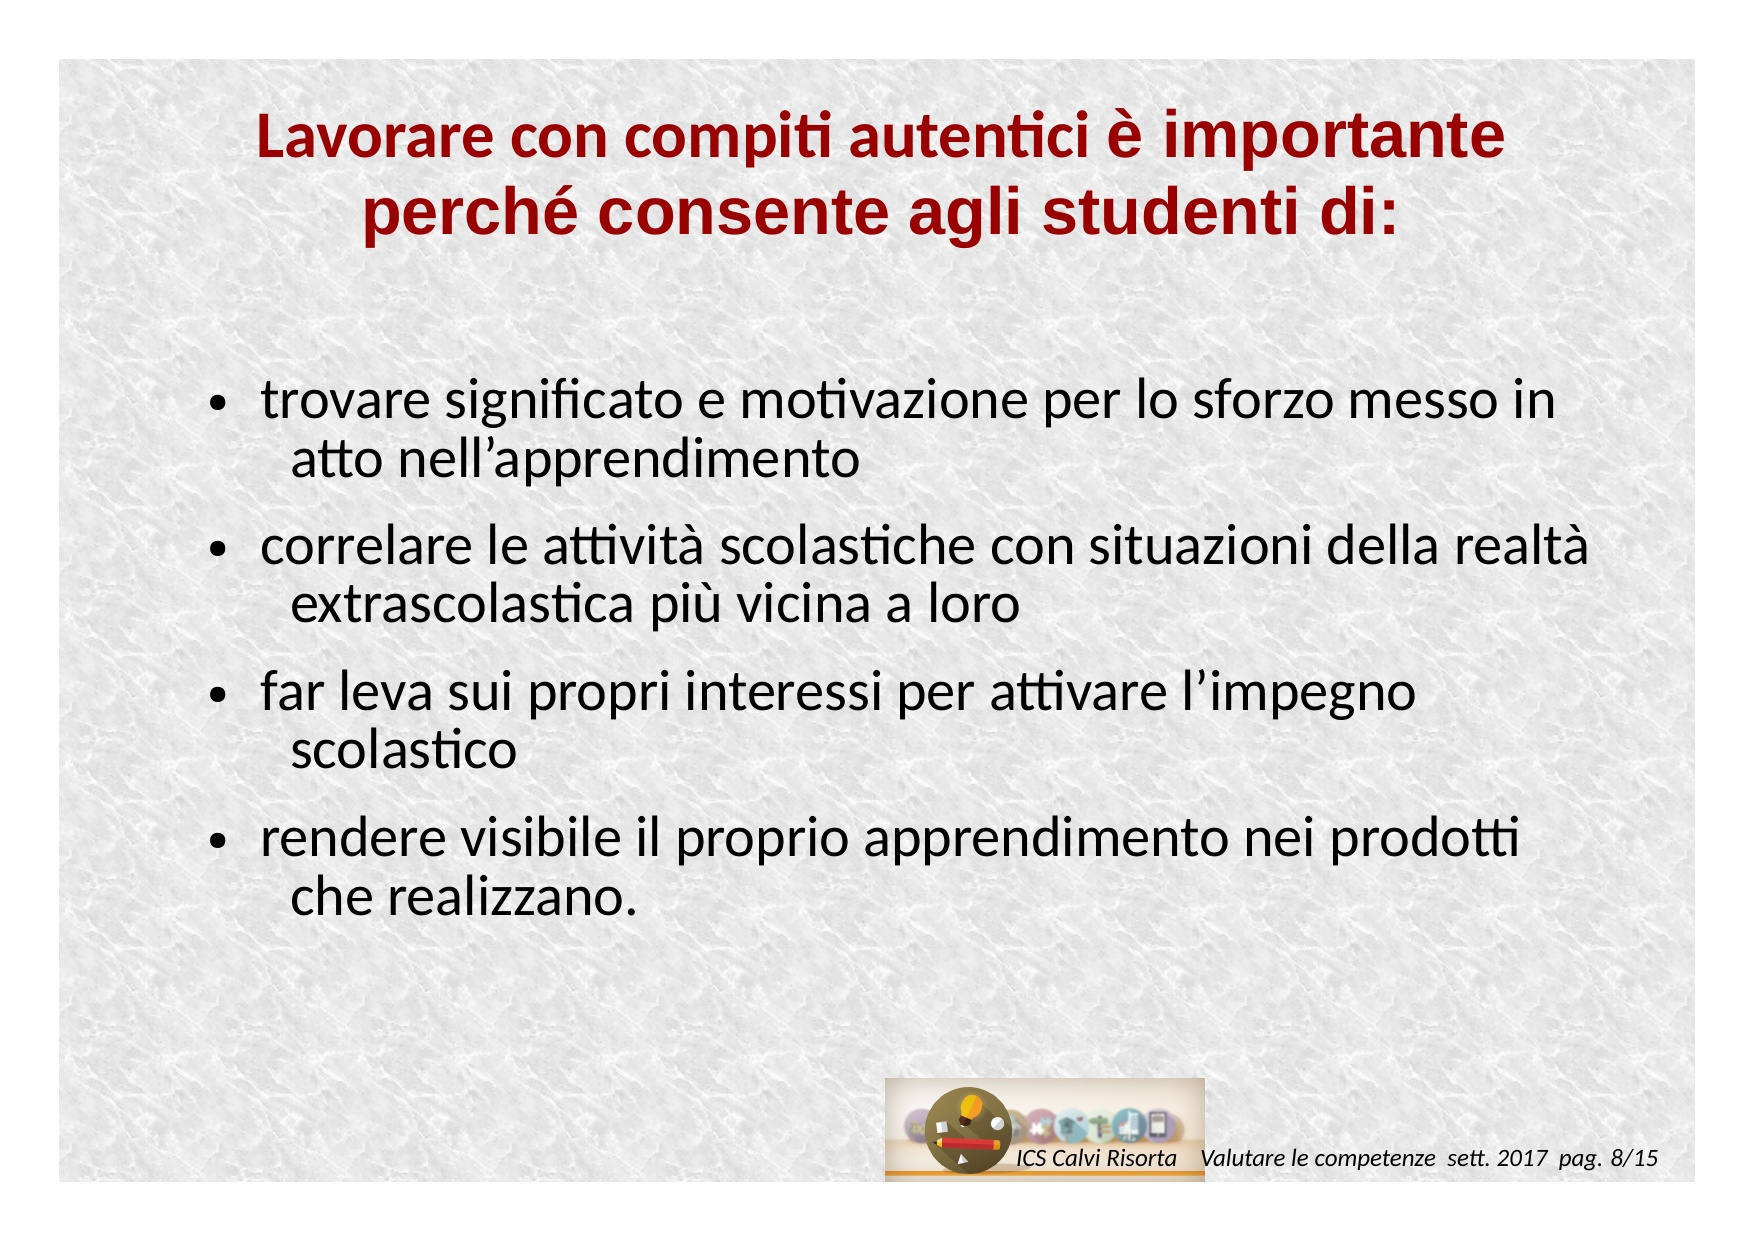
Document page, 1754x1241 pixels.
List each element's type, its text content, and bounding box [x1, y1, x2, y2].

list Lavorare con compiti autentici è importante perché consente agli studenti di: trovare significato e motivazione per lo sforzo messo in atto nell’apprendimento correlare le attività scolastiche con situazioni della realtà extrascolastica più vicina a loro far leva sui propri interessi per attivare l’impegno scolastico rendere visibile il proprio apprendimento nei prodotti che realizzano. [145, 97, 1618, 1052]
picture [59, 59, 1695, 1182]
